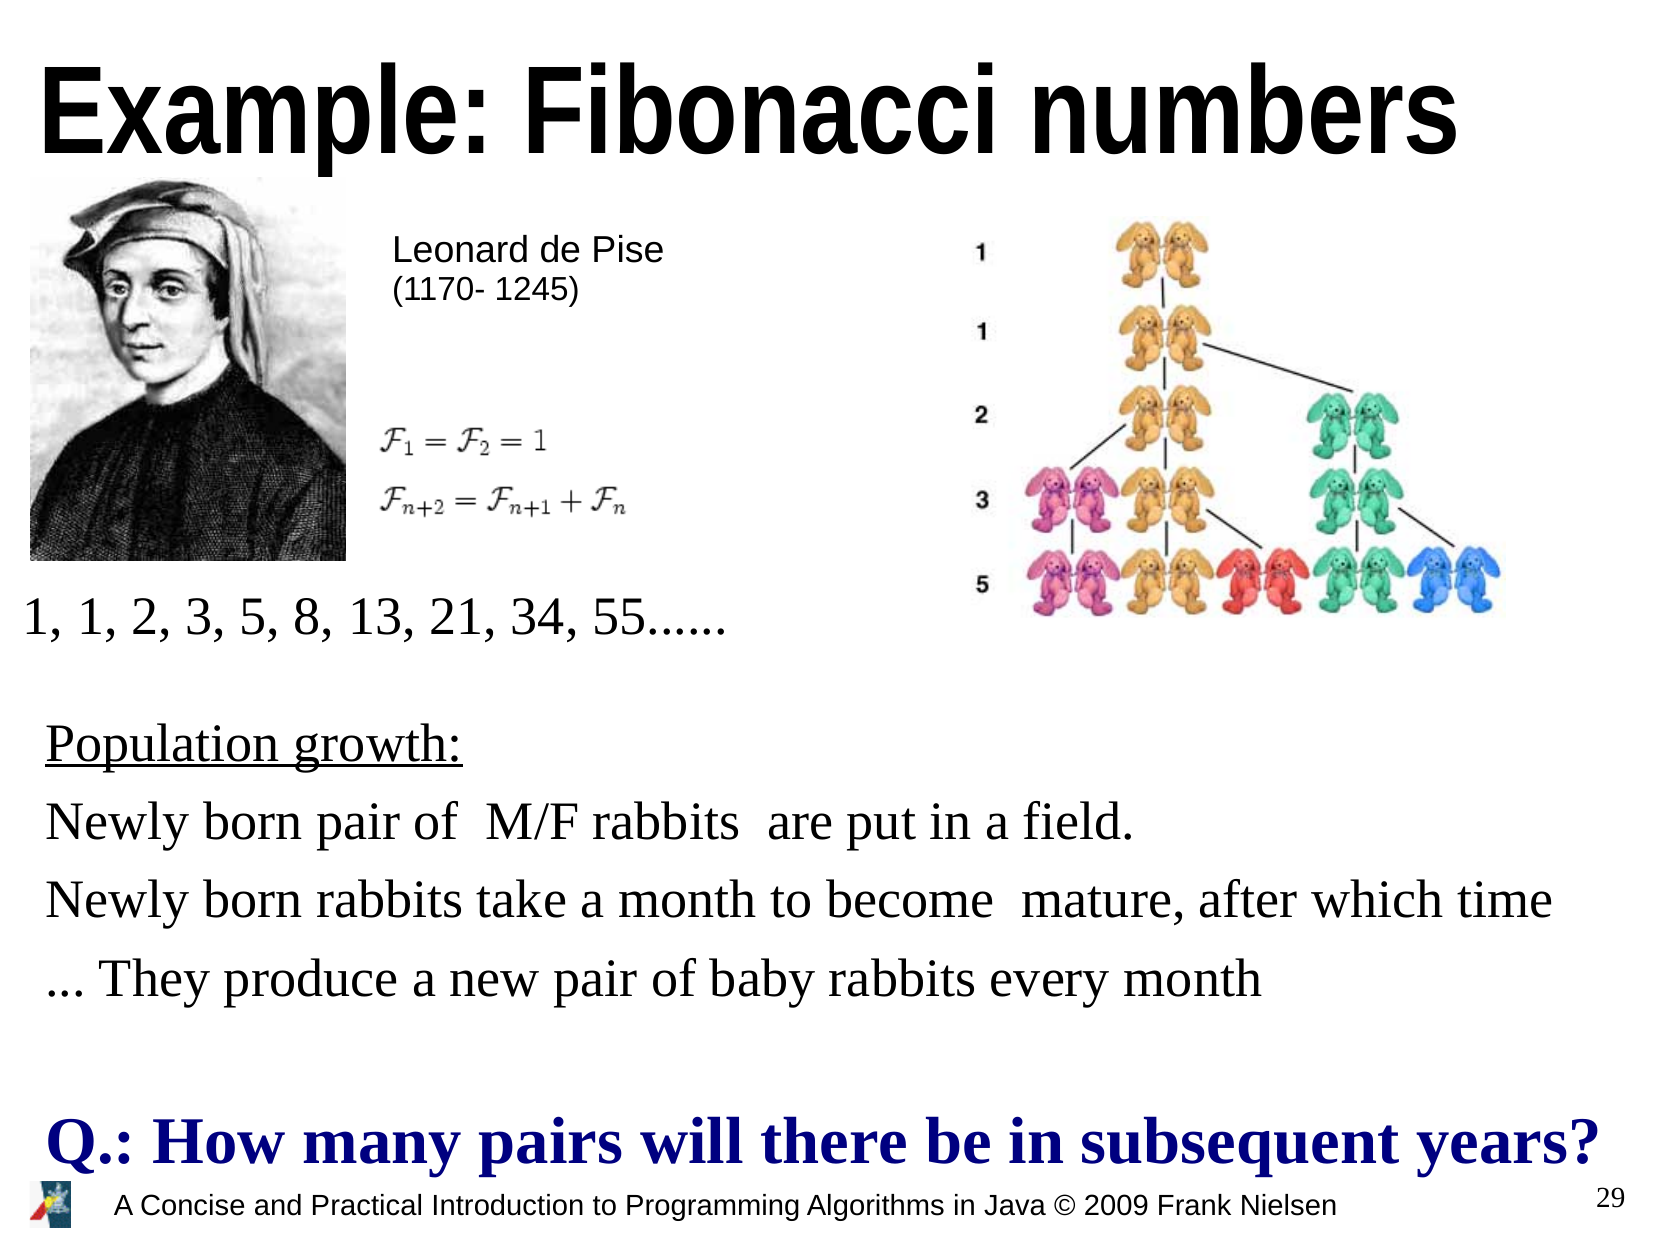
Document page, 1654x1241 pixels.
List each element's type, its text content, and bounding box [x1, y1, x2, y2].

text_box 1, 1, 2, 3, 5, 8, 13, 21, 34, 55...... [22, 586, 1034, 709]
picture [29, 1181, 71, 1228]
picture [377, 484, 632, 519]
picture [959, 216, 1506, 621]
text_box Leonard de Pise (1170- 1245) [377, 220, 680, 315]
text_box Population growth: Newly born pair of M/F rabbits are put in a field. Newly born rabbits take a month to become mature, after which time ... They produce a new pair of baby rabbits every month Q.: How many pairs will there be in subsequent years? [44, 712, 1654, 1184]
picture [377, 425, 550, 457]
picture [30, 177, 346, 562]
text_box Example: Fibonacci numbers [23, 29, 1477, 188]
